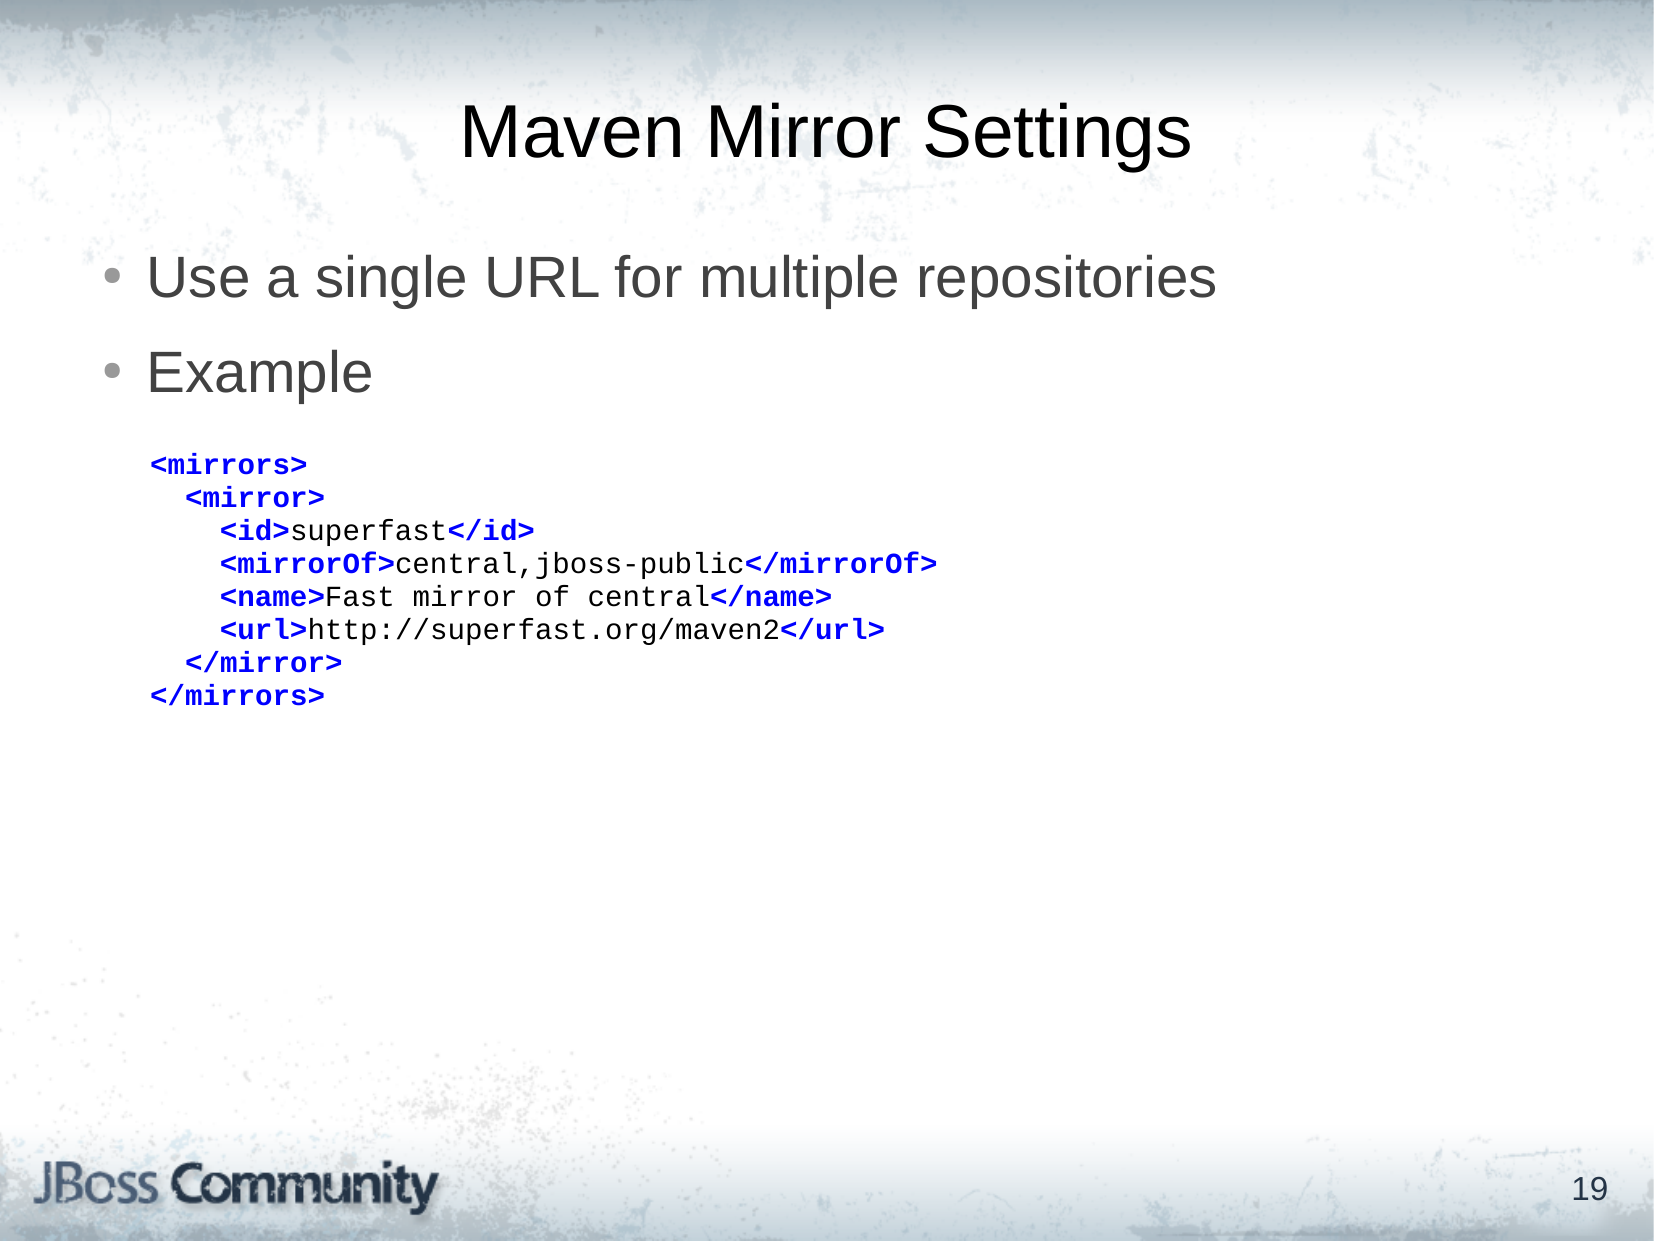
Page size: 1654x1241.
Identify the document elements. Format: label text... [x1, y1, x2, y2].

text_box <mirrors> <mirror> <id>superfast</id> <mirrorOf>central,jboss-public</mirrorOf> <name>Fast mirror of central</name> <url>http://superfast.org/maven2</url> </mirror> </mirrors> [150, 450, 1163, 788]
list Use a single URL for multiple repositories Example [86, 244, 1576, 1039]
title Maven Mirror Settings [82, 37, 1571, 226]
picture [0, 0, 1654, 1241]
